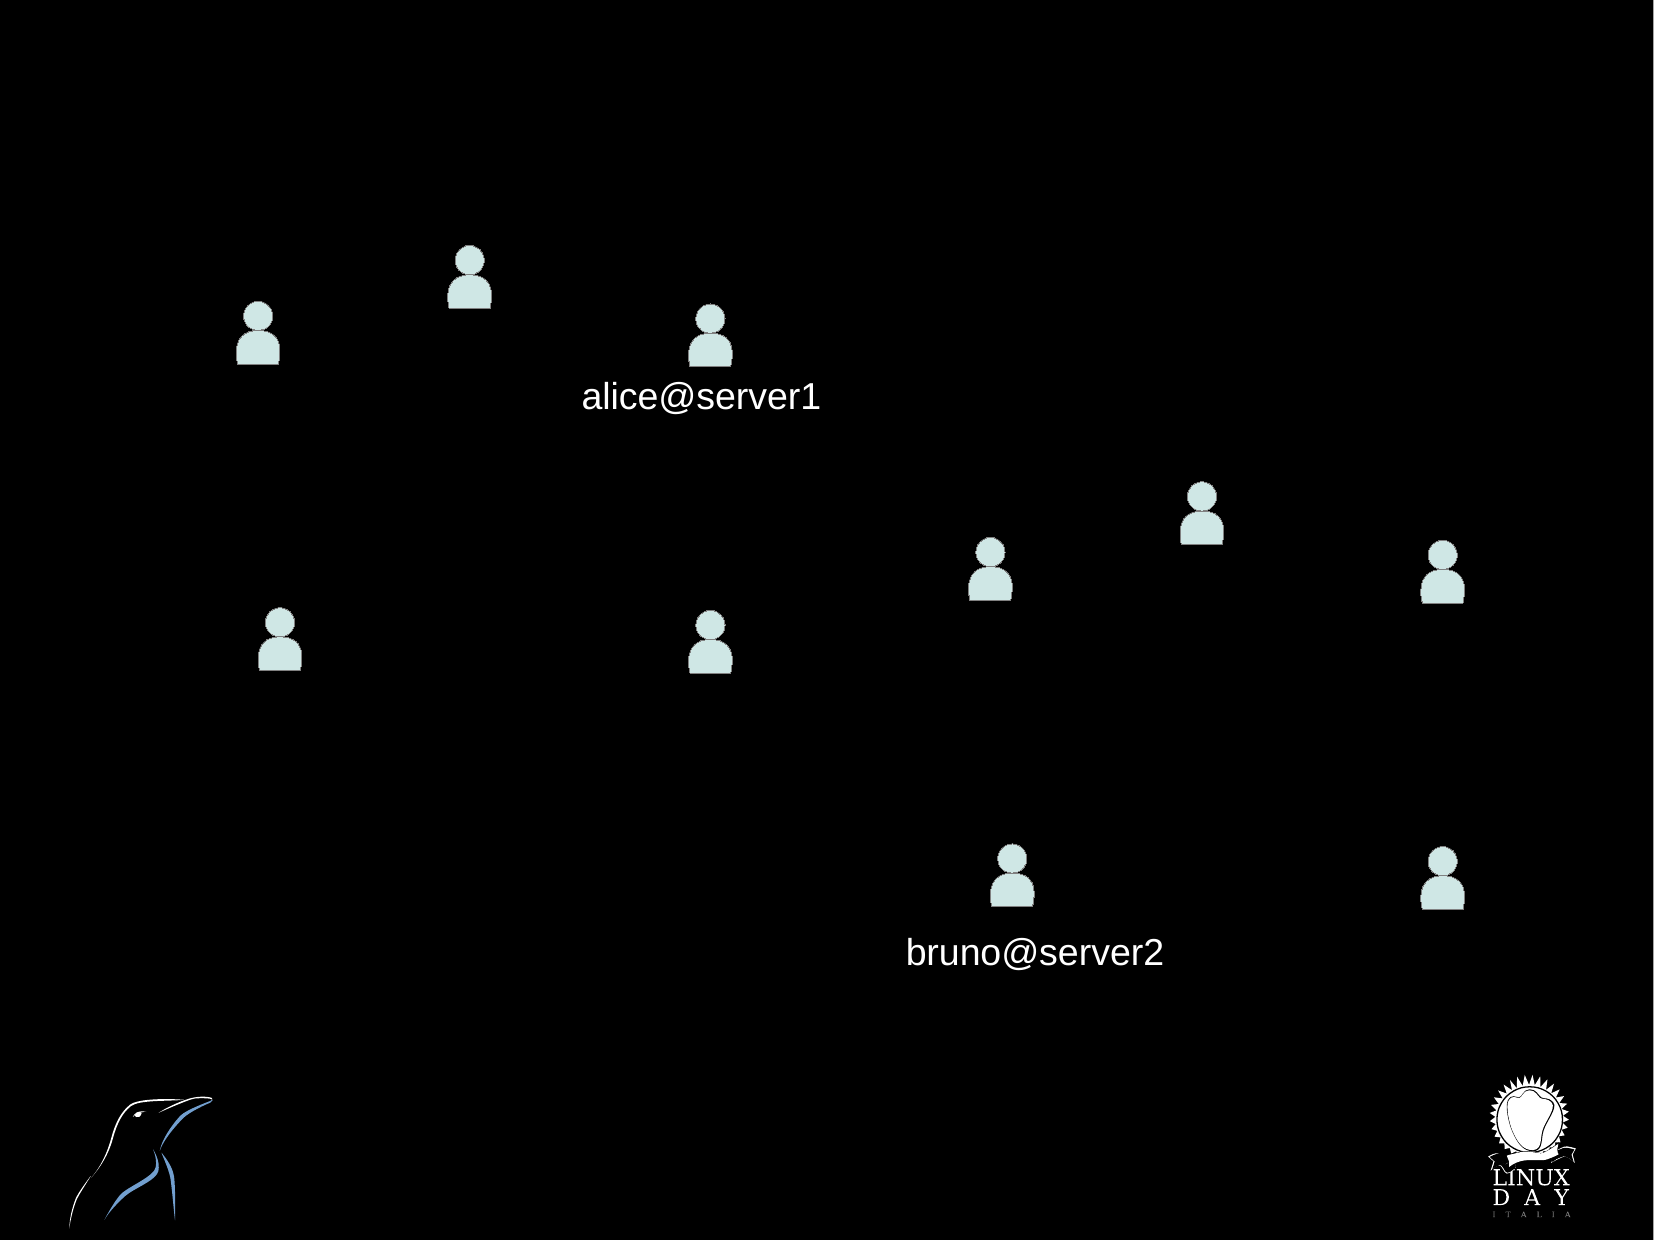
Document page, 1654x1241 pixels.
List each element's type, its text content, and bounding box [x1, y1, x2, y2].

text_box [1420, 540, 1465, 604]
text_box [968, 537, 1013, 601]
text_box [258, 607, 302, 671]
text_box [688, 610, 733, 674]
text_box [990, 843, 1035, 907]
text_box [236, 301, 280, 365]
text_box [1420, 846, 1465, 910]
text_box bruno@server2 [891, 923, 1250, 981]
text_box [688, 303, 733, 367]
text_box [447, 245, 492, 309]
text_box [1180, 481, 1224, 545]
text_box alice@server1 [566, 368, 907, 426]
